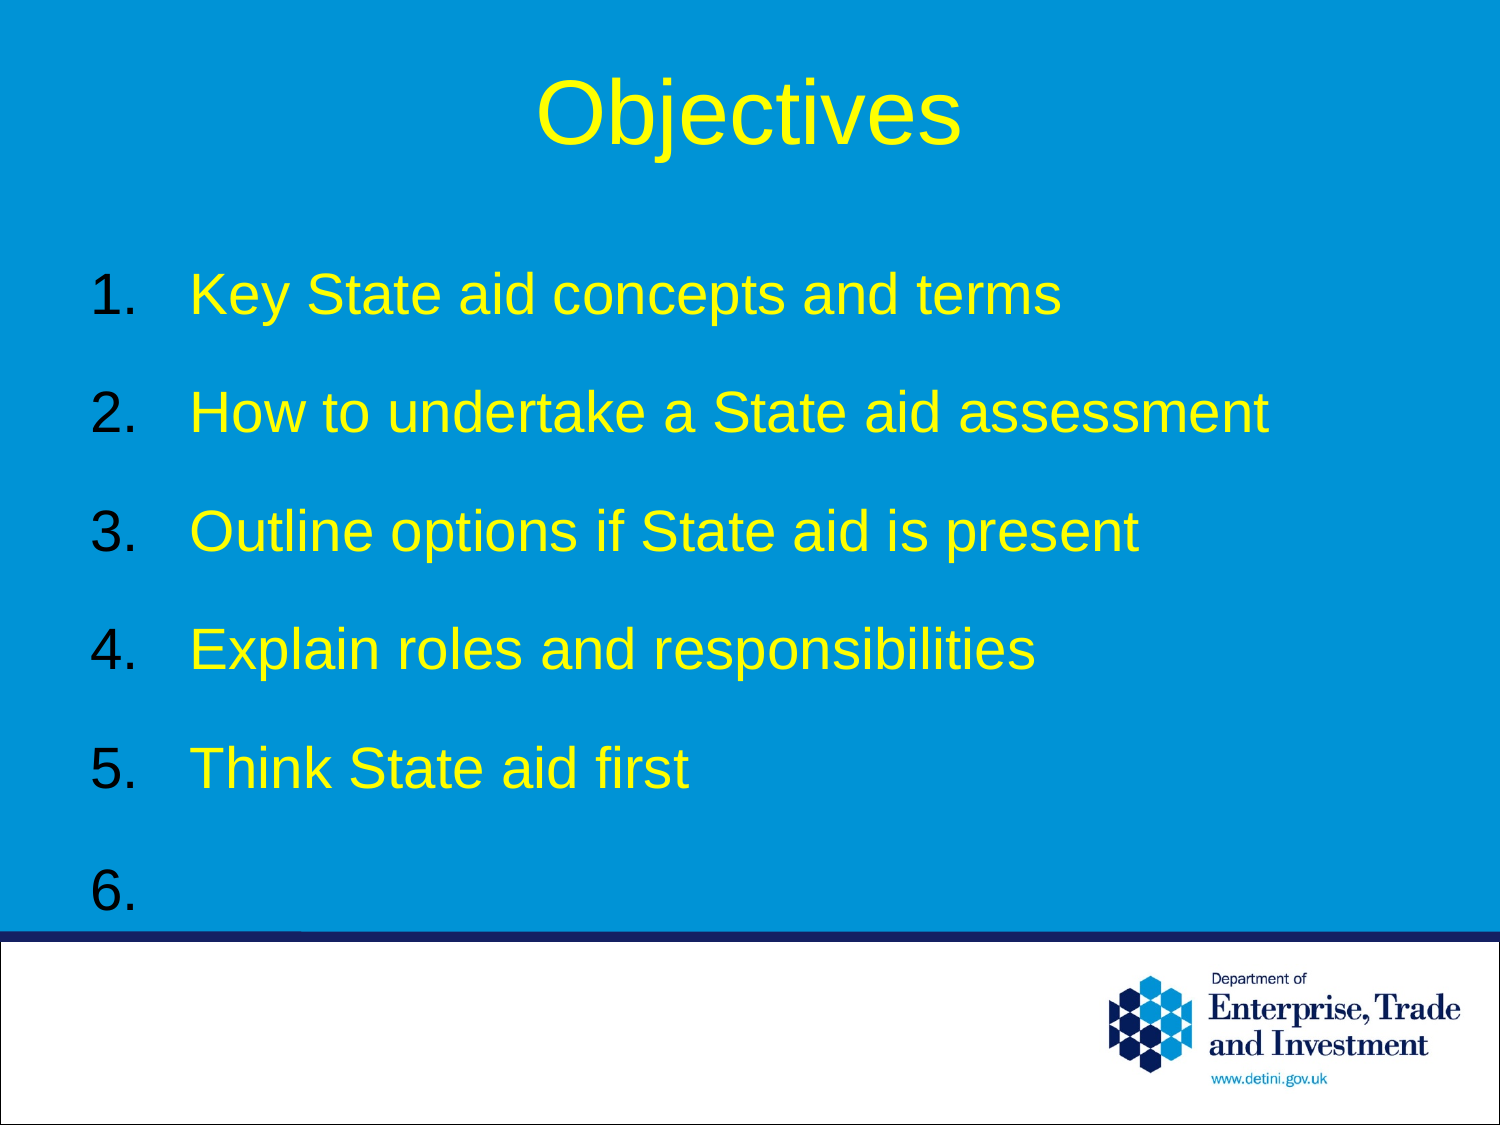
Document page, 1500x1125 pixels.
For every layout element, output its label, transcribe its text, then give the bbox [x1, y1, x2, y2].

list Key State aid concepts and terms How to undertake a State aid assessment Outline options if State aid is present Explain roles and responsibilities Think State aid first [75, 262, 1426, 894]
title Objectives [75, 45, 1426, 233]
